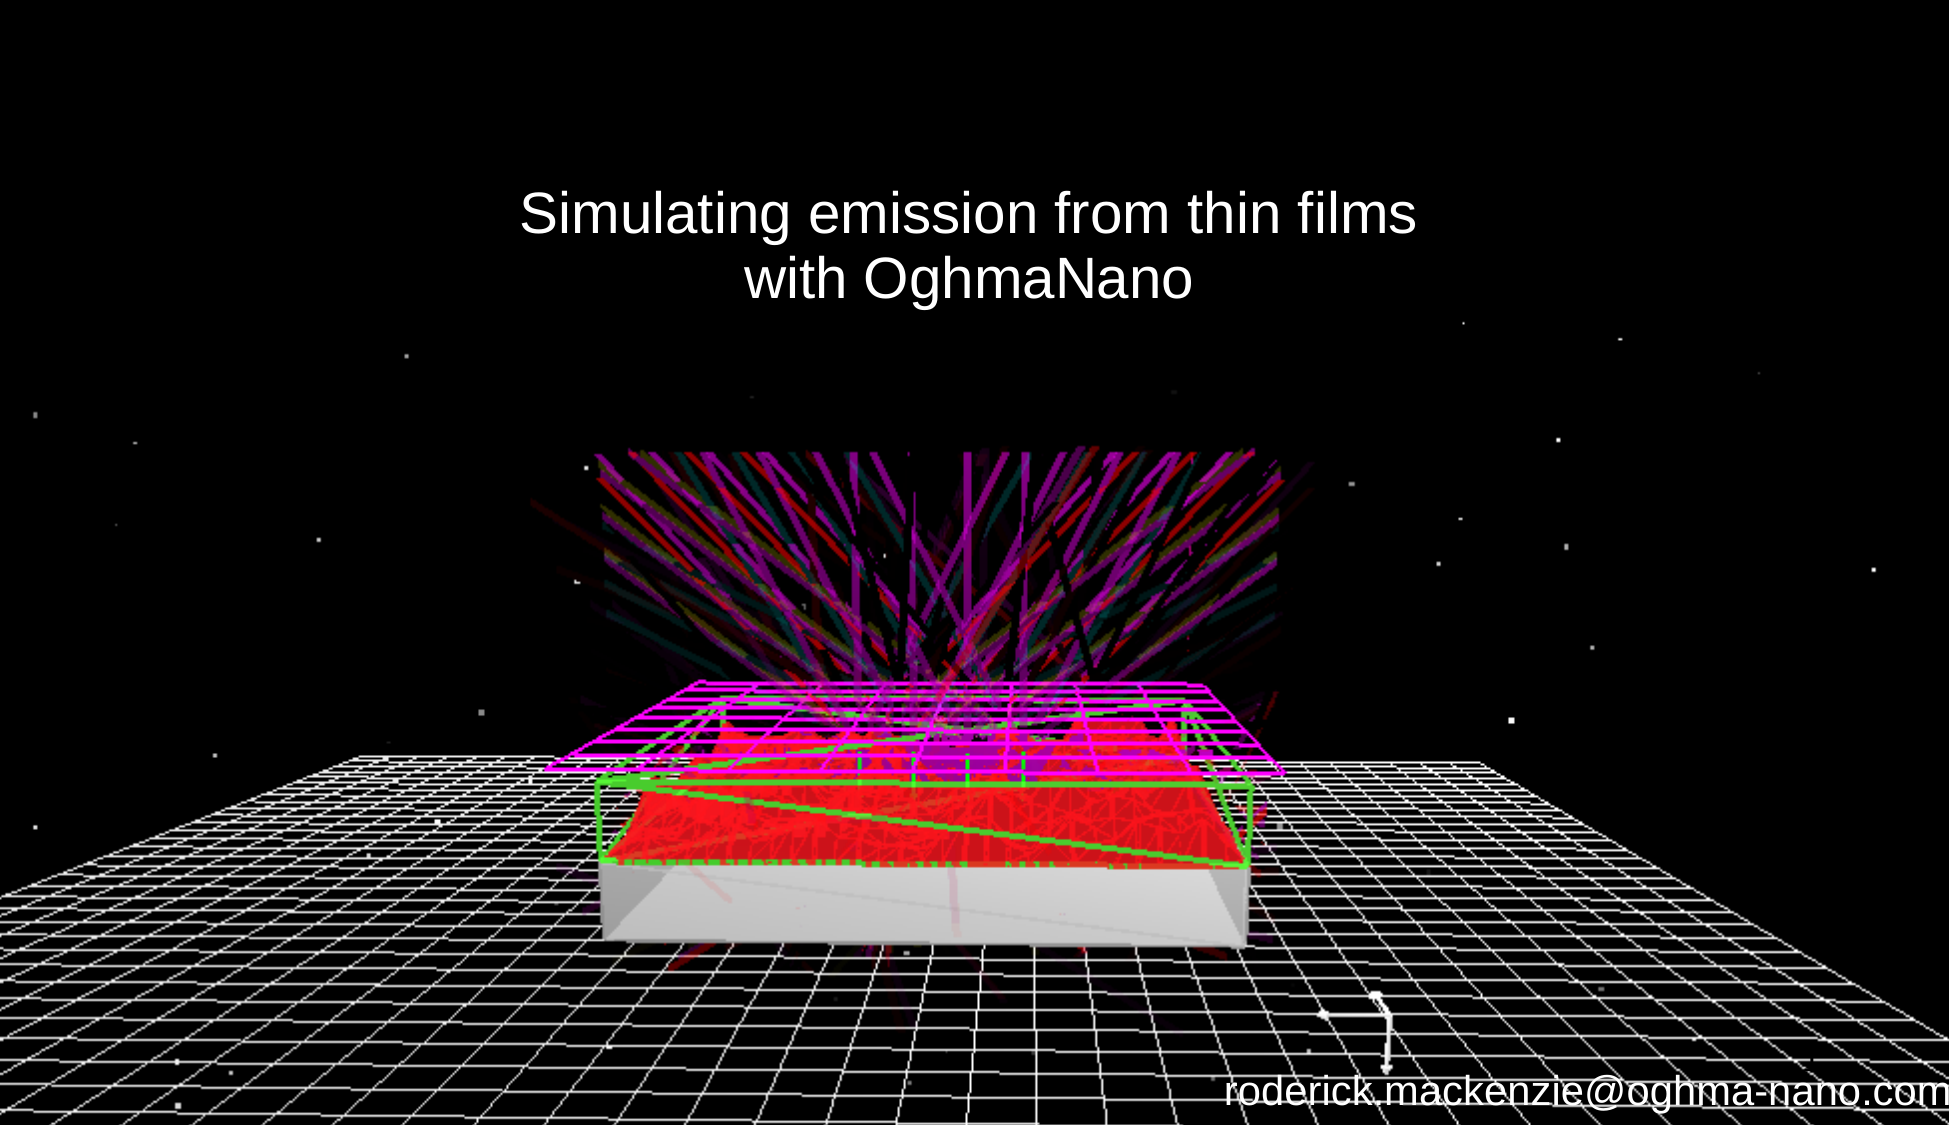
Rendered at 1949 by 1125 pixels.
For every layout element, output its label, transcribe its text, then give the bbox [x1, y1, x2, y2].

picture [0, 313, 1949, 1125]
title Simulating emission from thin films with OghmaNano [248, 76, 1691, 417]
text_box [0, 0, 1949, 313]
title roderick.mackenzie@oghma-nano.com [867, 1018, 1949, 1125]
